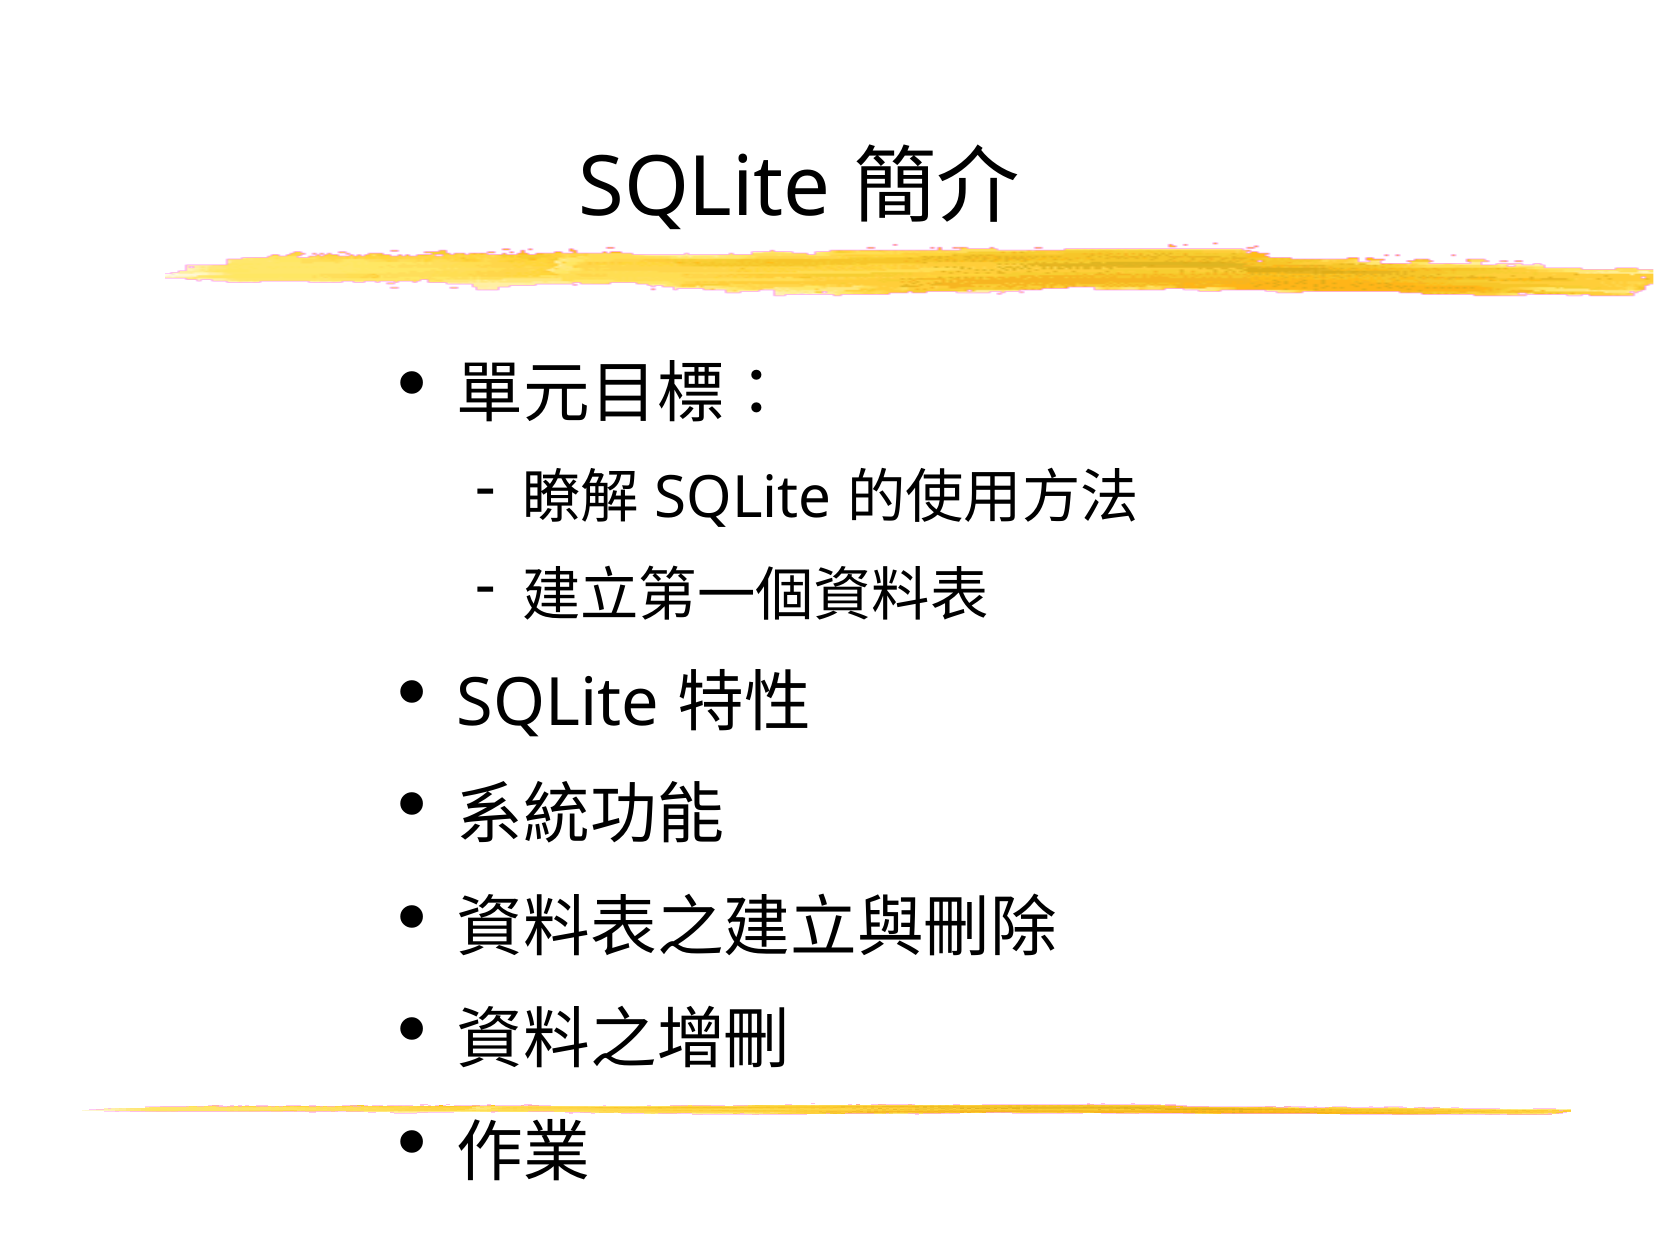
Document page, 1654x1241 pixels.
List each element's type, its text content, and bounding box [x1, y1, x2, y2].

list 單元目標： 瞭解SQLite的使用方法 建立第一個資料表 SQLite特性 系統功能 資料表之建立與刪除 資料之增刪 作業 [385, 330, 1461, 1061]
picture [82, 1102, 1571, 1117]
title SQLite簡介 [96, 41, 1502, 249]
picture [165, 237, 1654, 308]
